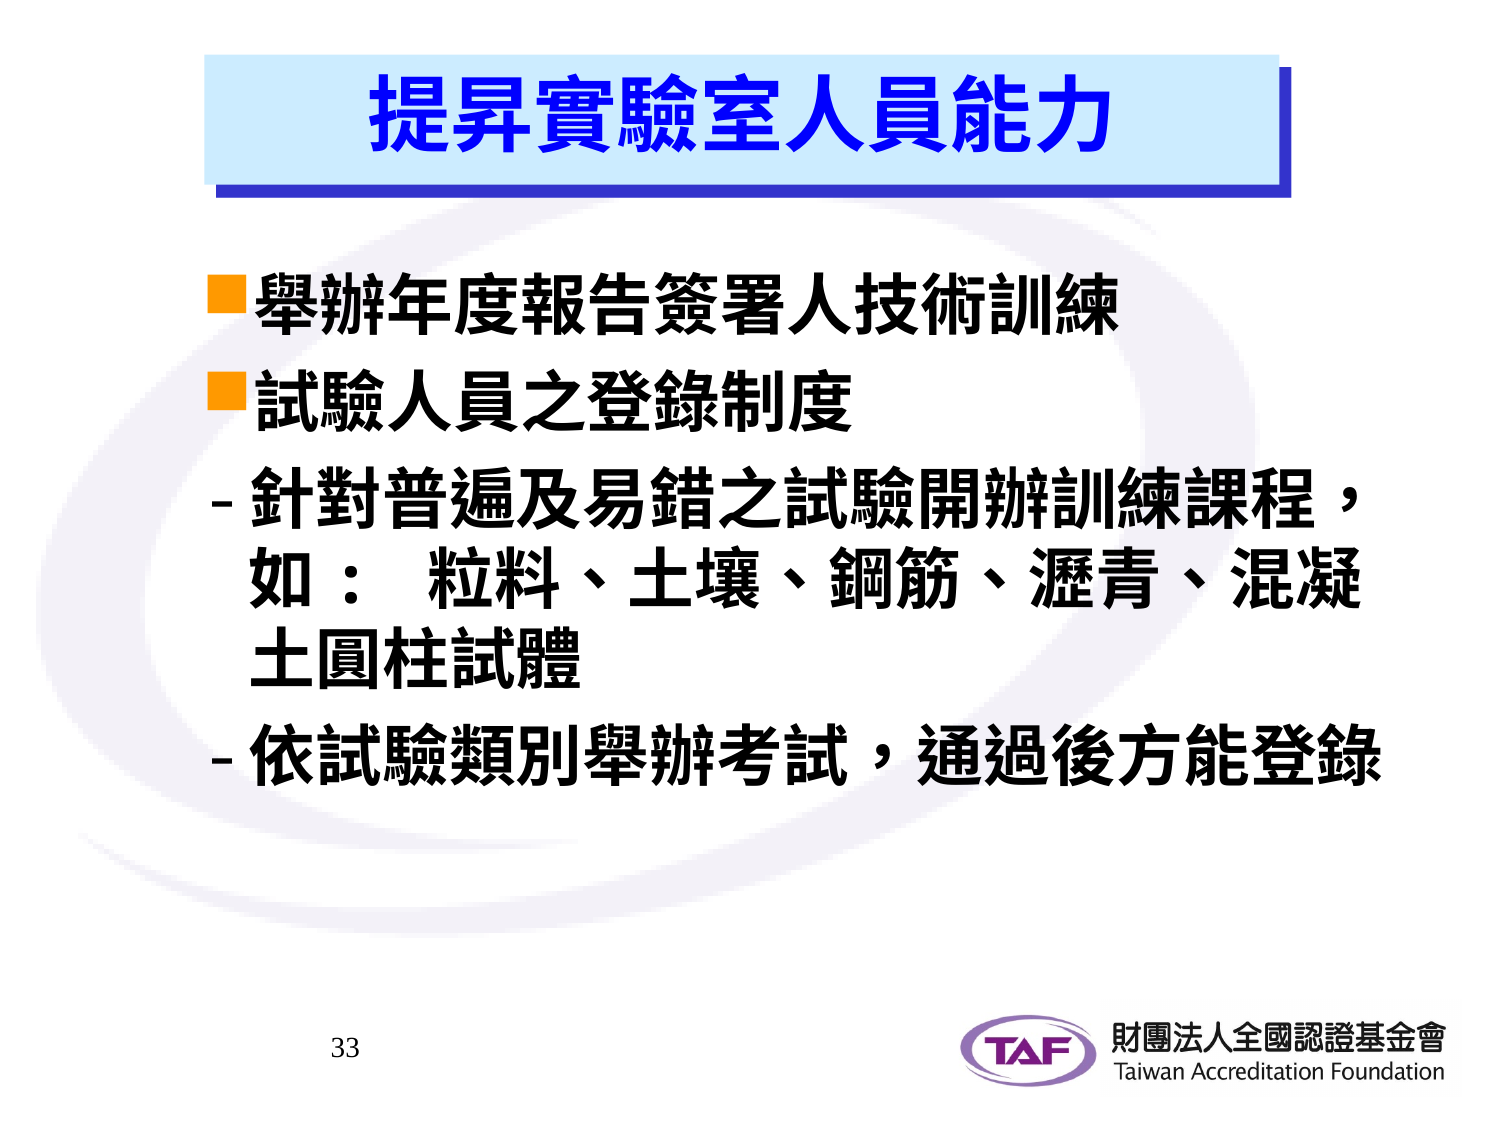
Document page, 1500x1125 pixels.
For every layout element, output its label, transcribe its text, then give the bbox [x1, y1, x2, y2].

list 舉辦年度報告簽署人技術訓練 試驗人員之登錄制度 針對普遍及易錯之試驗開辦訓練課程，如: 粒料、土壤、鋼筋、瀝青、混凝土圓柱試體 依試驗類別舉辦考試，通過後方能登錄 [112, 255, 1436, 1012]
text_box 提昇實驗室人員能力 [204, 54, 1280, 185]
picture [937, 999, 1462, 1097]
text_box <編號> [199, 1021, 376, 1125]
